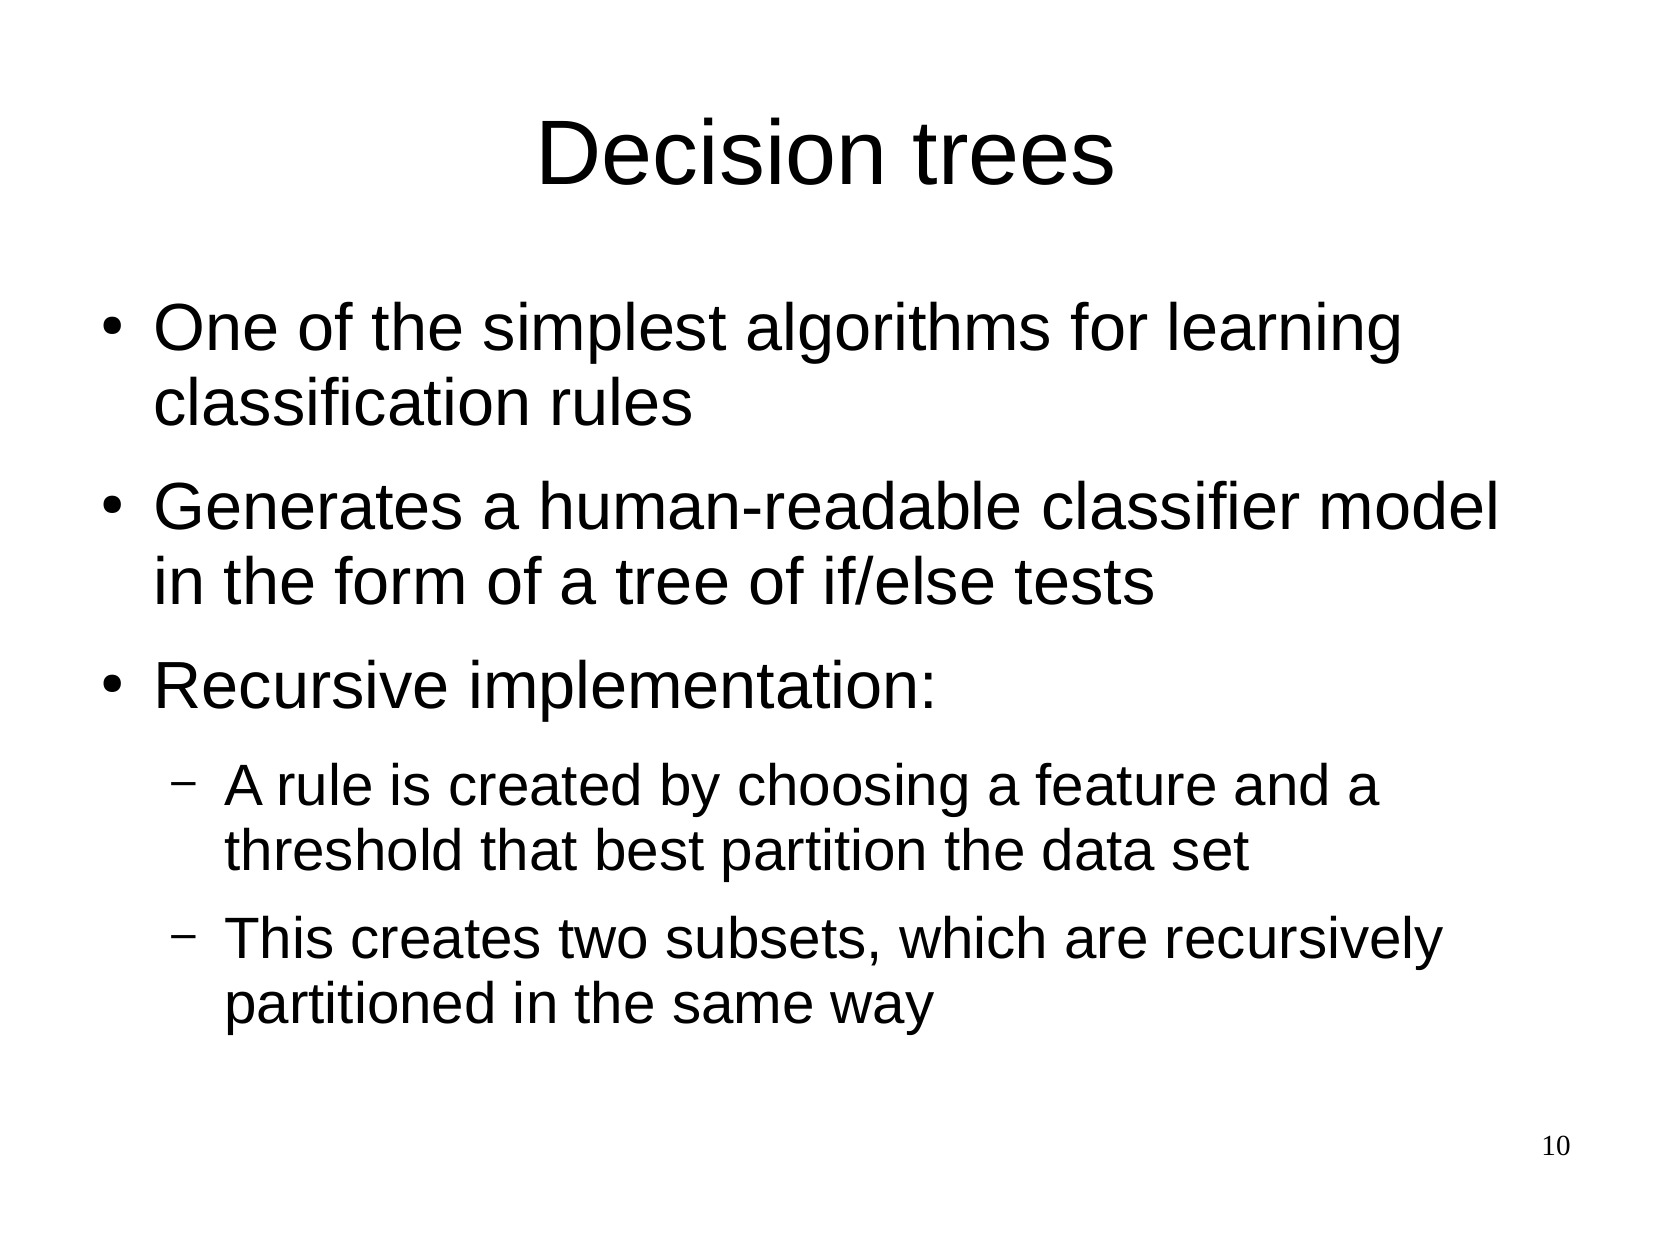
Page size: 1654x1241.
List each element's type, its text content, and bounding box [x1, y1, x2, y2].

title Decision trees [82, 49, 1571, 257]
list One of the simplest algorithms for learning classification rules Generates a human-readable classifier model in the form of a tree of if/else tests Recursive implementation: A rule is created by choosing a feature and a threshold that best partition the data set This creates two subsets, which are recursively partitioned in the same way [82, 290, 1571, 1109]
